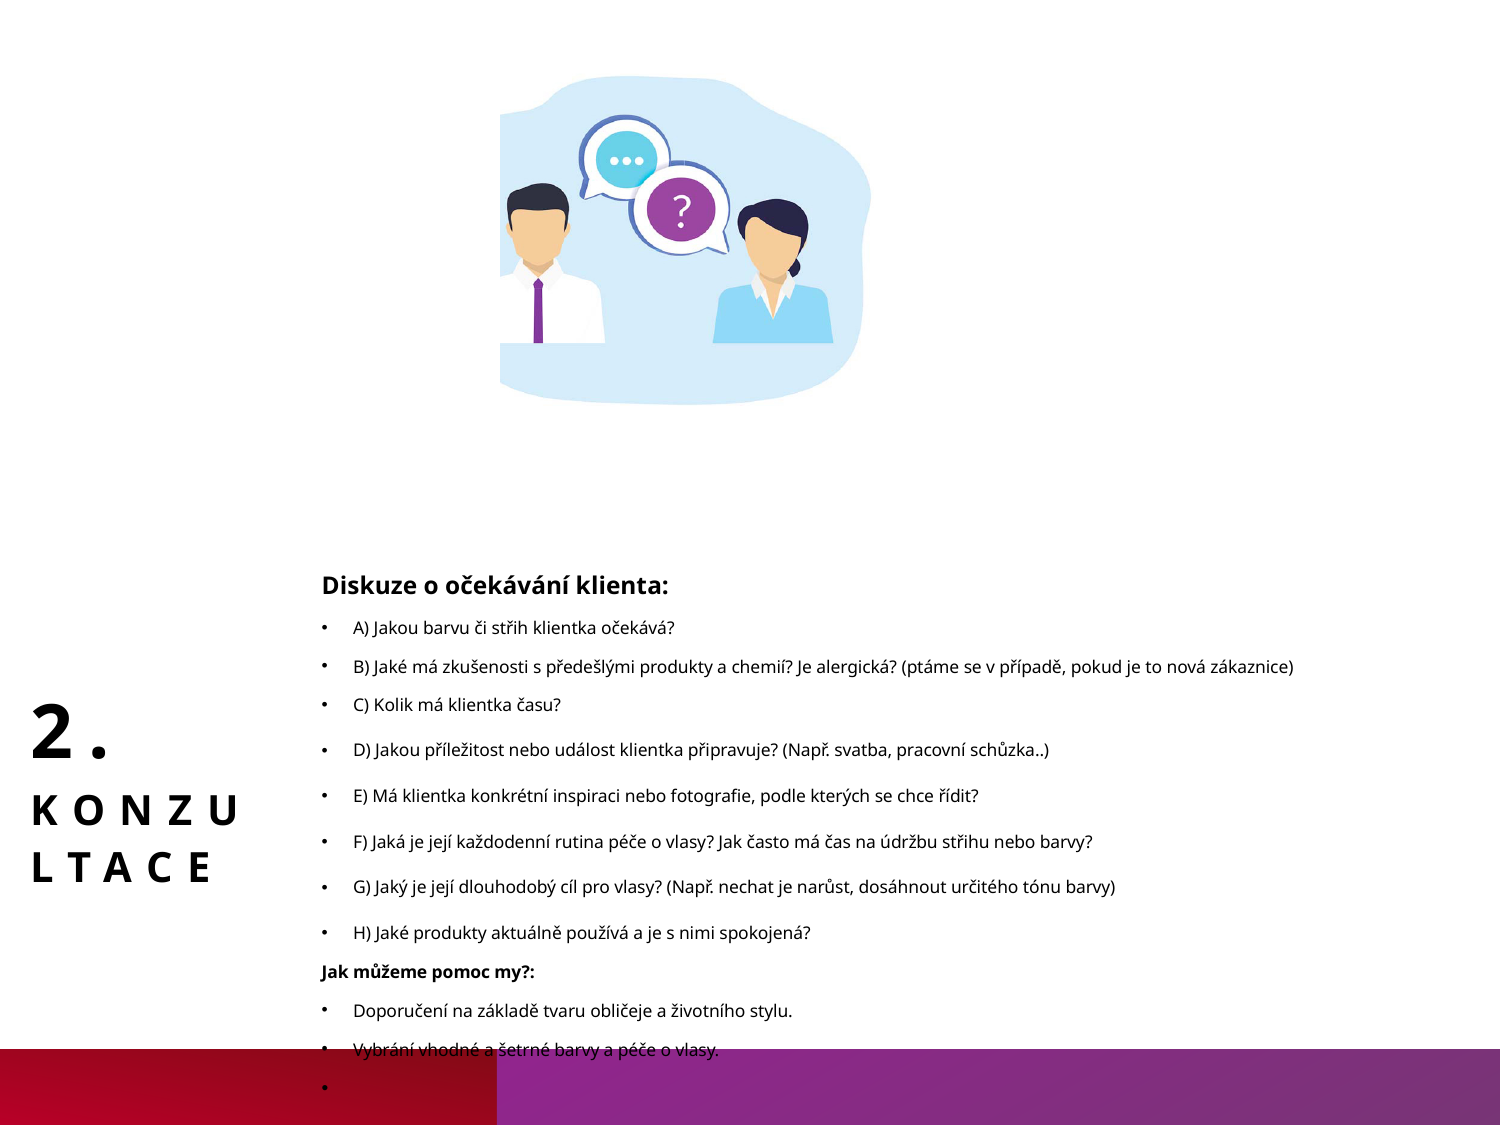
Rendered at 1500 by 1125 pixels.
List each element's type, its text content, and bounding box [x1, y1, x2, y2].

title 2. Konzultace [30, 561, 260, 1012]
picture [500, 21, 874, 471]
list Diskuze o očekávání klienta: A) Jakou barvu či střih klientka očekává? B) Jaké má zkušenosti s předešlými produkty a chemií? Je alergická? (ptáme se v případě, pokud je to nová zákaznice) C) Kolik má klientka času? D) Jakou příležitost nebo událost klientka připravuje? (Např. svatba, pracovní schůzka..) E) Má klientka konkrétní inspiraci nebo fotografie, podle kterých se chce řídit? F) Jaká je její každodenní rutina péče o vlasy? Jak často má čas na údržbu střihu nebo barvy? G) Jaký je její dlouhodobý cíl pro vlasy? (Např. nechat je narůst, dosáhnout určitého tónu barvy) H) Jaké produkty aktuálně používá a je s nimi spokojená? Jak můžeme pomoc my?: Doporučení na základě tvaru obličeje a životního stylu. Vybrání vhodné a šetrné barvy a péče o vlasy. [306, 562, 1500, 1072]
